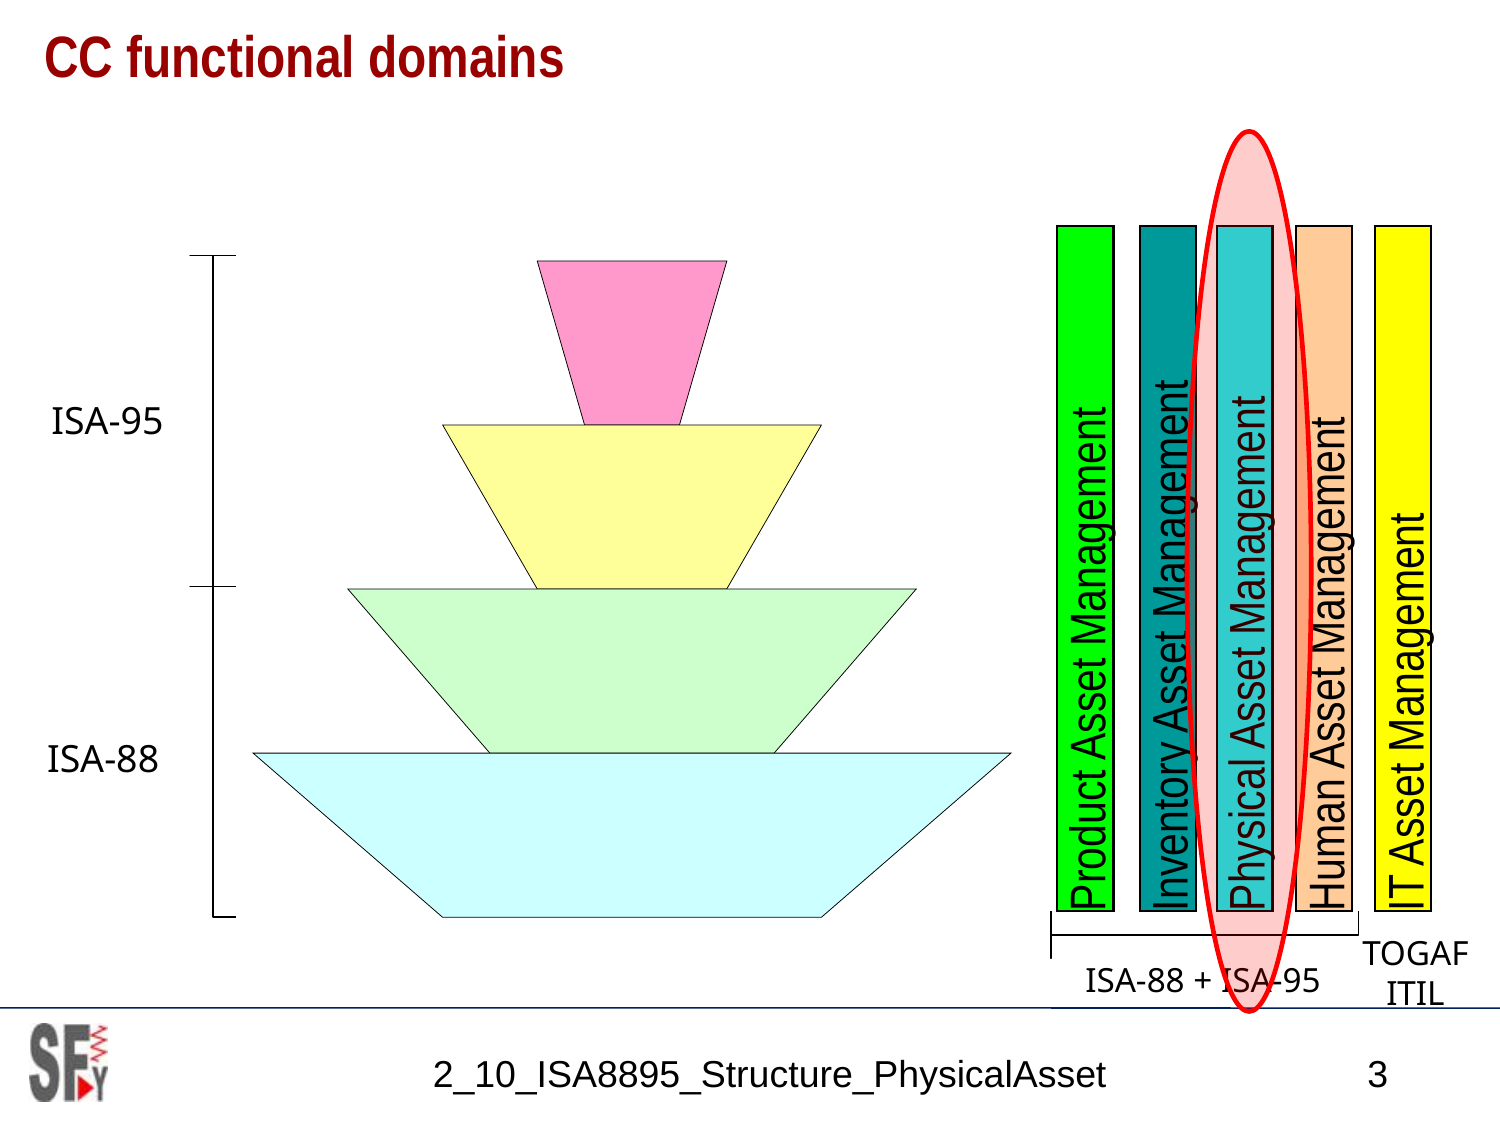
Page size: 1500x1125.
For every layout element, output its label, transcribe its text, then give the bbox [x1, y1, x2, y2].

text_box IT Asset Management [1375, 226, 1432, 911]
footer 2_10_ISA8895_Structure_PhysicalAsset [417, 1034, 1352, 1103]
text_box [253, 260, 1011, 918]
picture [29, 1023, 108, 1102]
text_box [1187, 131, 1312, 1012]
title CC functional domains [29, 12, 1471, 138]
text_box Human Asset Management [1296, 226, 1353, 911]
text_box ISA-95 [51, 381, 179, 450]
text_box ISA-88 [47, 720, 175, 788]
text_box ISA-88 + ISA-95 [1085, 944, 1240, 1008]
text_box ISA-88 + ISA-95 [1258, 944, 1337, 1008]
slide_number <numéro> [1352, 1034, 1490, 1103]
text_box Product Asset Management [1057, 226, 1114, 911]
text_box TOGAF ITIL [1362, 916, 1484, 1020]
text_box Inventory Asset Management [1139, 226, 1196, 911]
